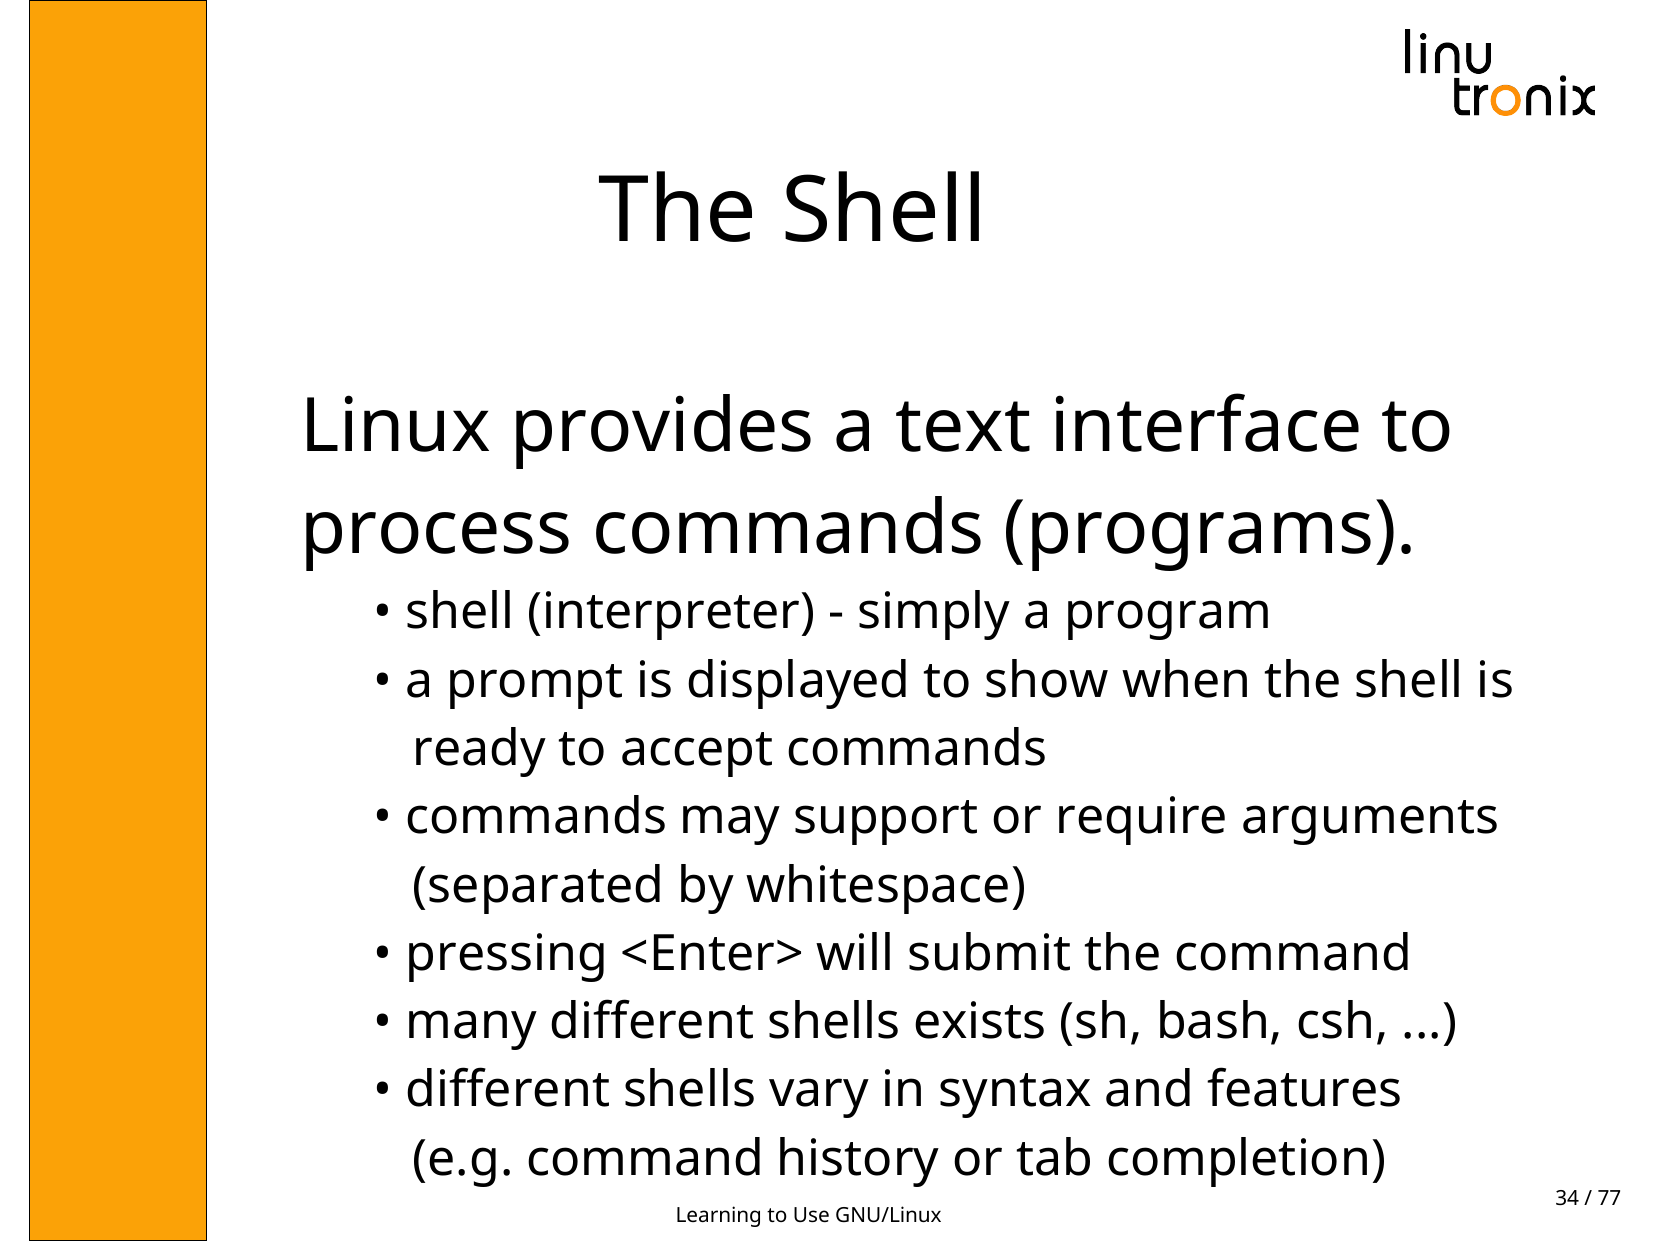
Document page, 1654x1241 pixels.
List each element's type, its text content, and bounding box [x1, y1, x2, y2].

picture [1405, 29, 1595, 116]
text_box The Shell [598, 143, 1099, 263]
text_box Linux provides a text interface to process commands (programs). • shell (interpreter) - simply a program • a prompt is displayed to show when the shell is ready to accept commands • commands may support or require arguments (separated by whitespace) • pressing <Enter> will submit the command • many different shells exists (sh, bash, csh, ...) • different shells vary in syntax and features (e.g. command history or tab completion) [300, 370, 1609, 1152]
